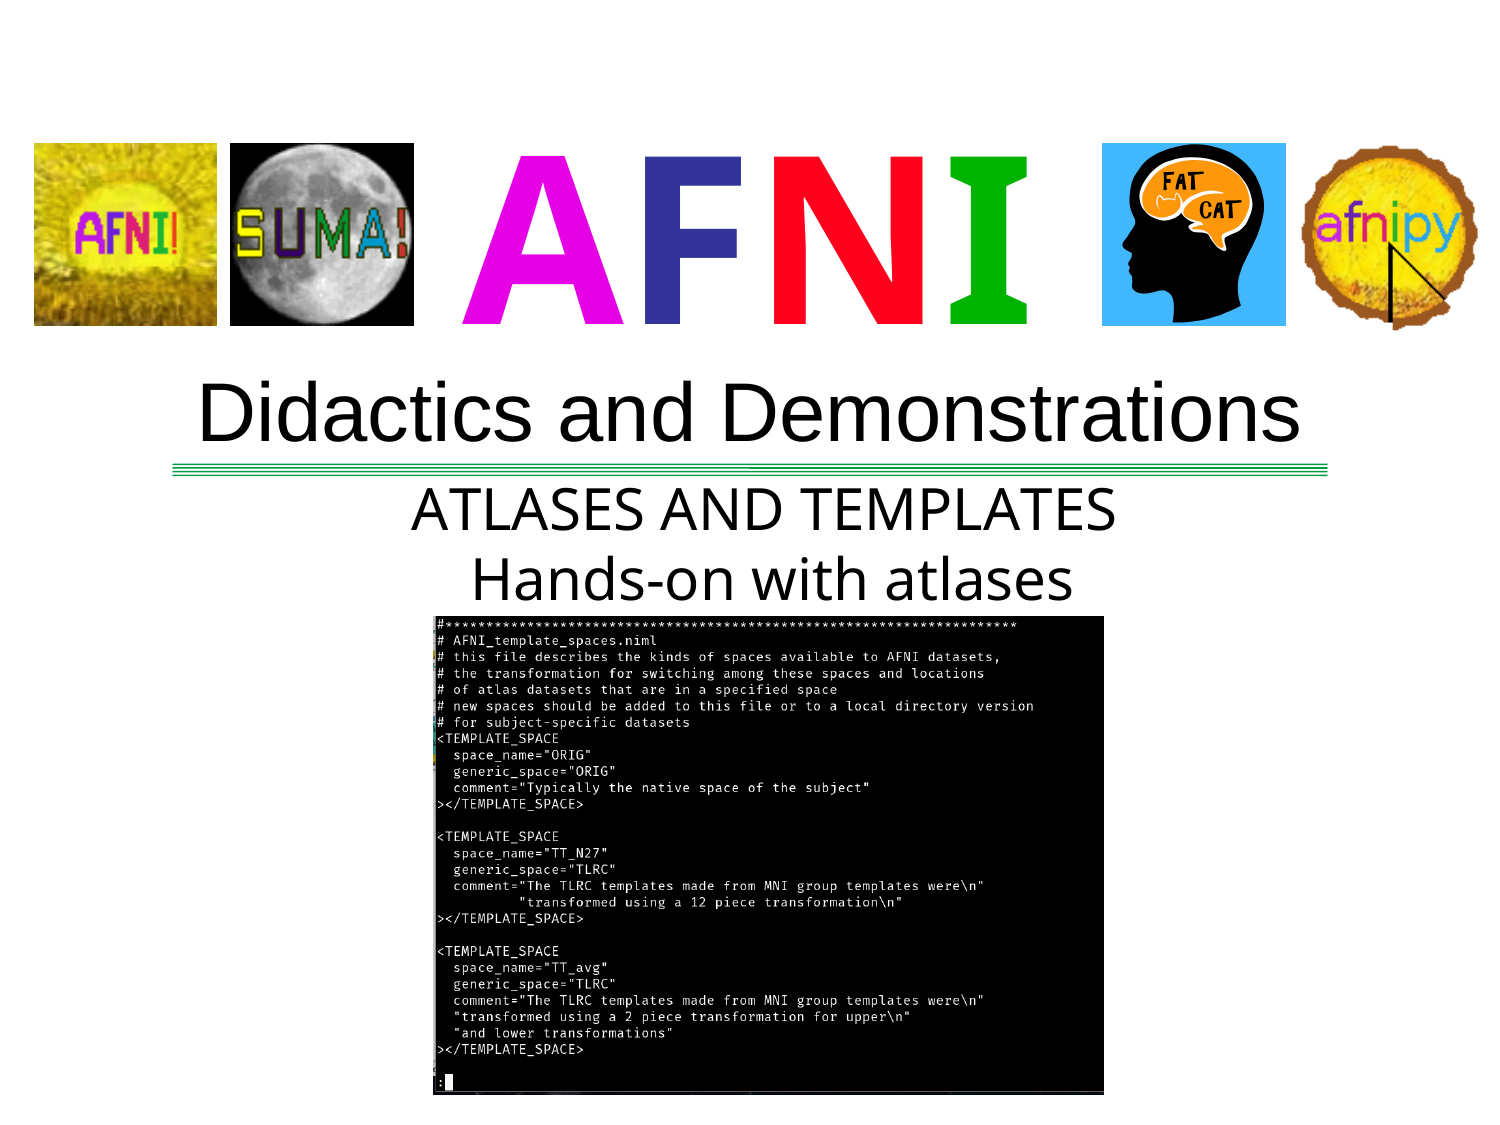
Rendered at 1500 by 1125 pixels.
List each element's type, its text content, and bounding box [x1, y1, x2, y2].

text_box Didactics and Demonstrations [181, 350, 1318, 463]
picture [433, 616, 1104, 1096]
title AFNI [433, 59, 1094, 350]
text_box ATLASES AND TEMPLATES Hands-on with atlases [135, 492, 1411, 593]
picture [230, 143, 414, 326]
picture [1102, 143, 1286, 326]
picture [34, 143, 217, 326]
picture [1293, 137, 1487, 332]
